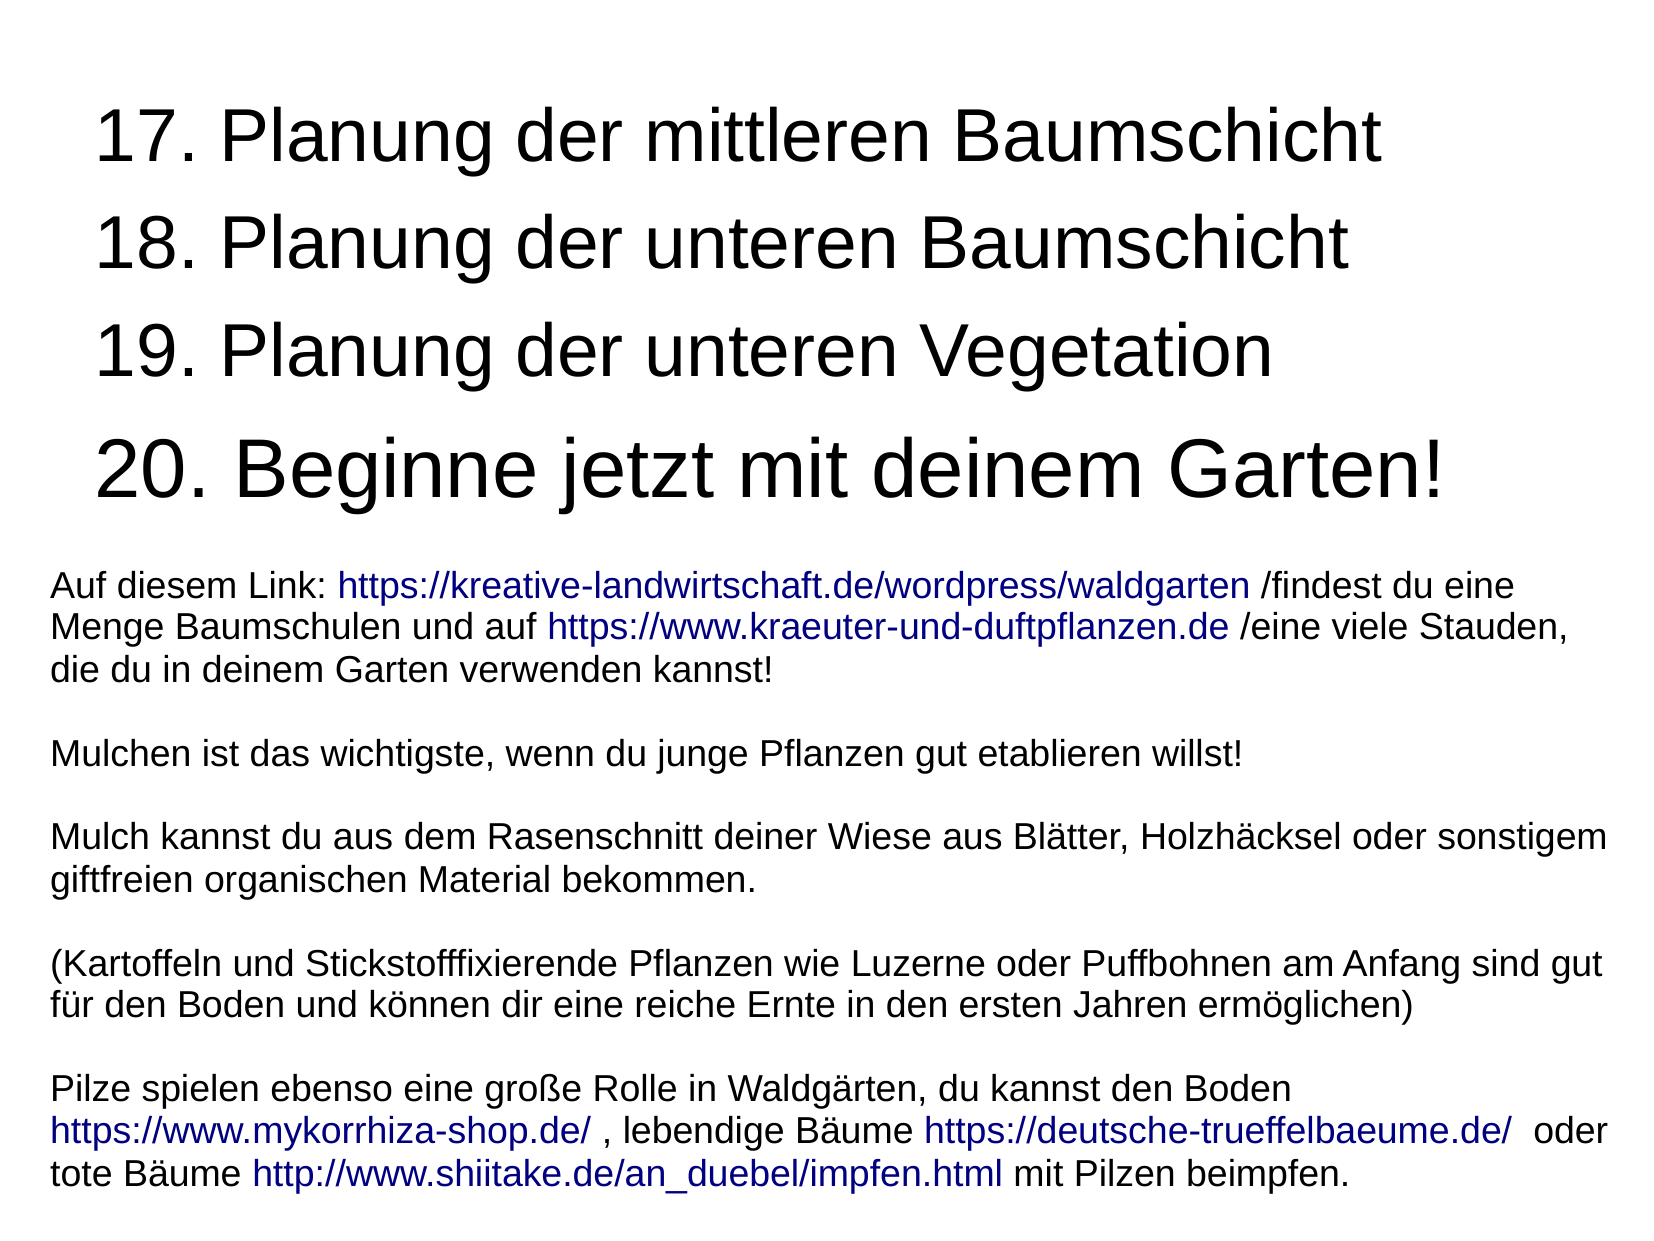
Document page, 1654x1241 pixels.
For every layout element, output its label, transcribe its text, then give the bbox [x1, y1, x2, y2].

title 17. Planung der mittleren Baumschicht 18. Planung der unteren Baumschicht 19. Planung der unteren Vegetation 20. Beginne jetzt mit deinem Garten! [94, 93, 1654, 516]
text_box Auf diesem Link: https://kreative-landwirtschaft.de/wordpress/waldgarten /findest du eine Menge Baumschulen und auf https://www.kraeuter-und-duftpflanzen.de /eine viele Stauden, die du in deinem Garten verwenden kannst! Mulchen ist das wichtigste, wenn du junge Pflanzen gut etablieren willst! Mulch kannst du aus dem Rasenschnitt deiner Wiese aus Blätter, Holzhäcksel oder sonstigem giftfreien organischen Material bekommen. (Kartoffeln und Stickstofffixierende Pflanzen wie Luzerne oder Puffbohnen am Anfang sind gut für den Boden und können dir eine reiche Ernte in den ersten Jahren ermöglichen) Pilze spielen ebenso eine große Rolle in Waldgärten, du kannst den Boden https://www.mykorrhiza-shop.de/ , lebendige Bäume https://deutsche-trueffelbaeume.de/ oder tote Bäume http://www.shiitake.de/an_duebel/impfen.html mit Pilzen beimpfen. [35, 556, 1630, 1202]
